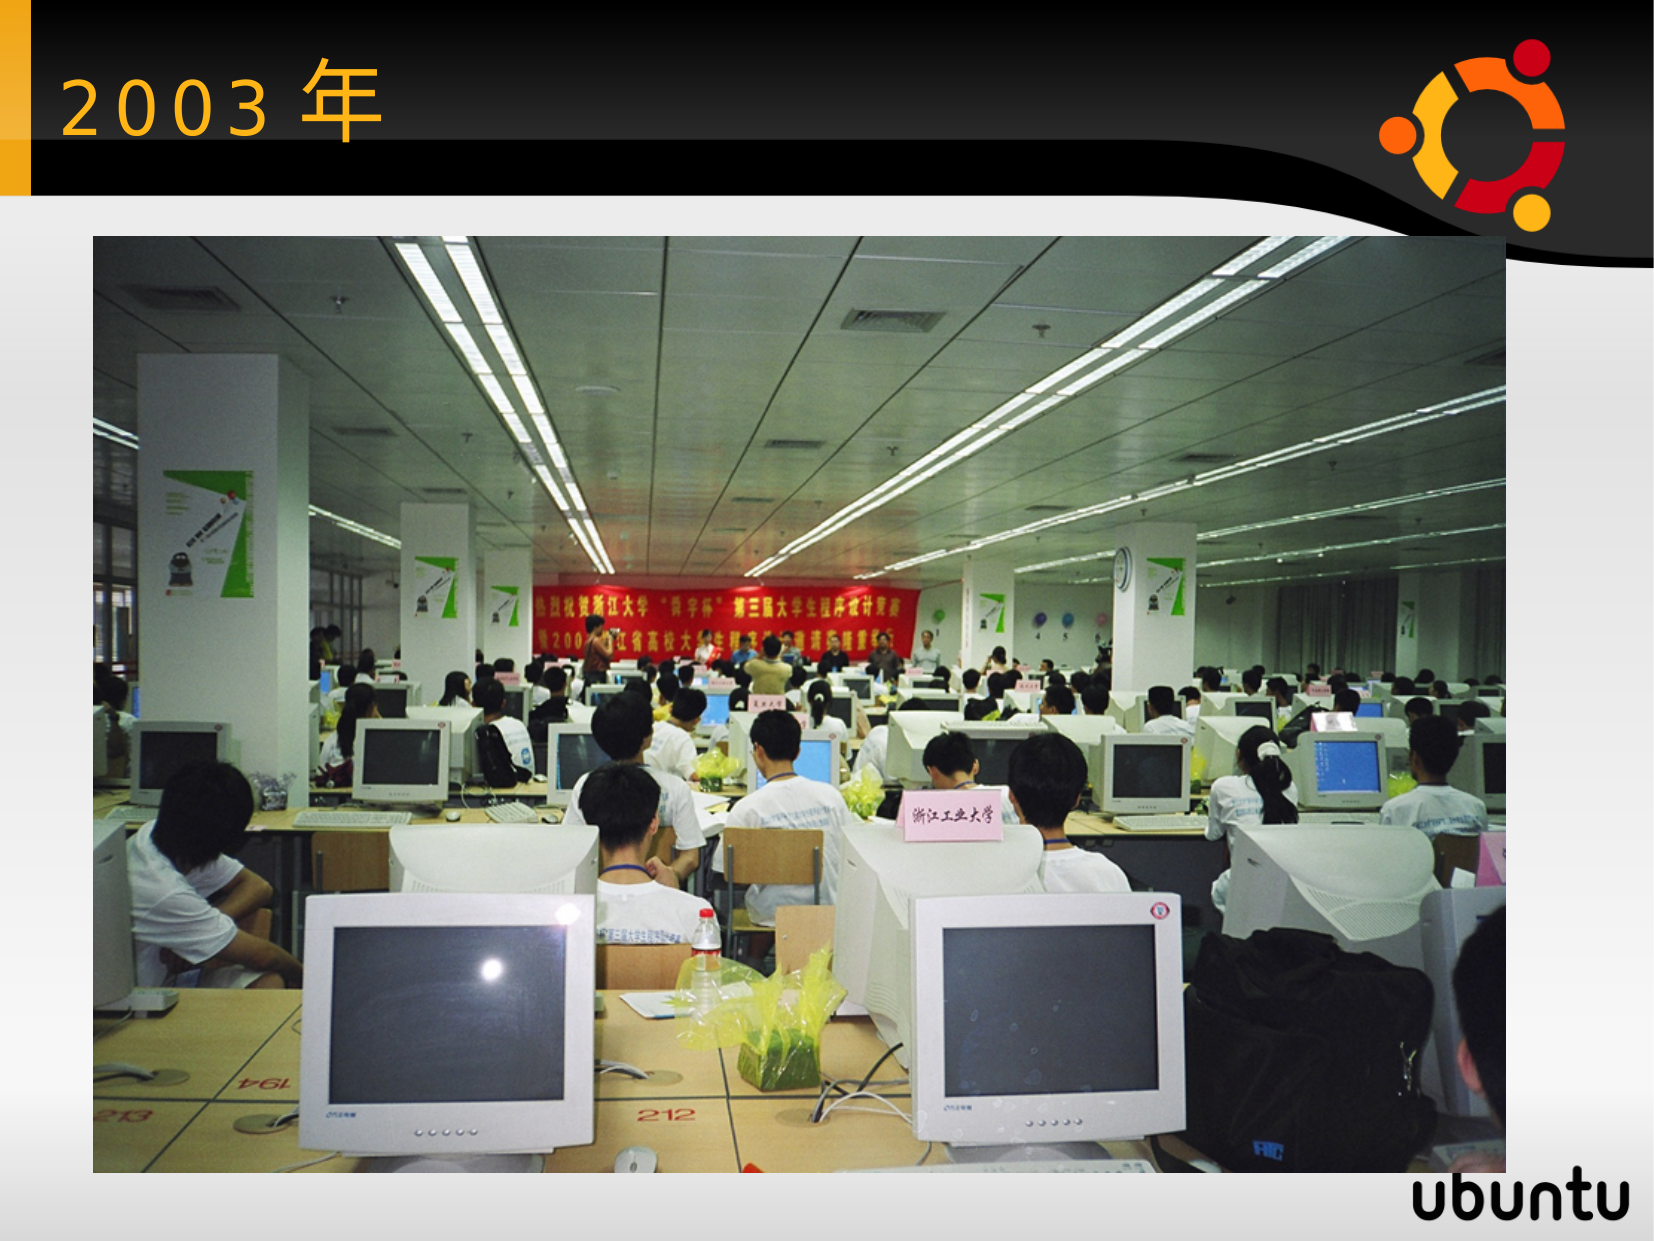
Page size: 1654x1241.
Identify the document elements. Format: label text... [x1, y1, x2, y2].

title 2003年 [59, 36, 1270, 171]
picture [0, 0, 1654, 1241]
